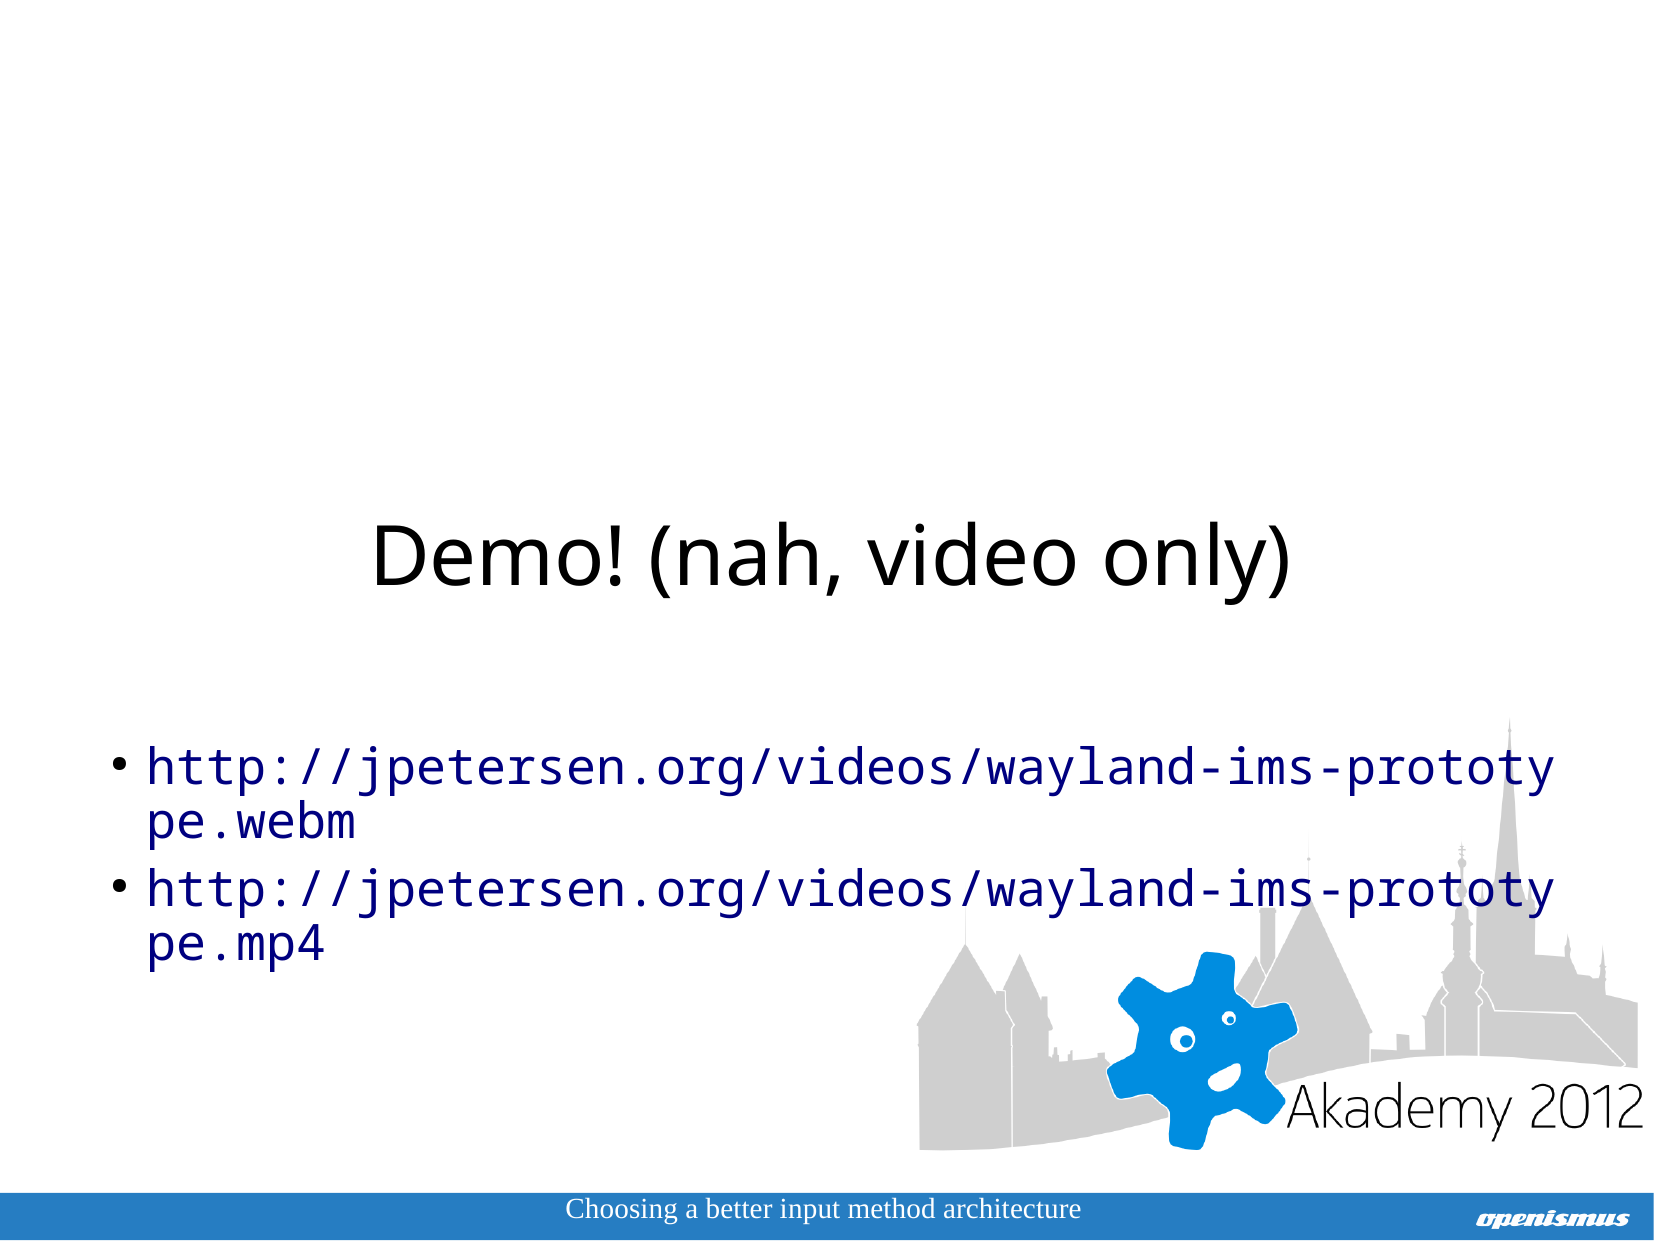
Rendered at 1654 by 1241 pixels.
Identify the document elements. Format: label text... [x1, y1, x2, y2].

picture [1476, 1210, 1630, 1229]
picture [900, 660, 1647, 1187]
picture [903, 882, 919, 903]
text_box http://jpetersen.org/videos/wayland-ims-prototype.webm http://jpetersen.org/videos/wayland-ims-prototype.mp4 [95, 723, 1584, 839]
text_box Demo! (nah, video only) [77, 488, 1584, 598]
